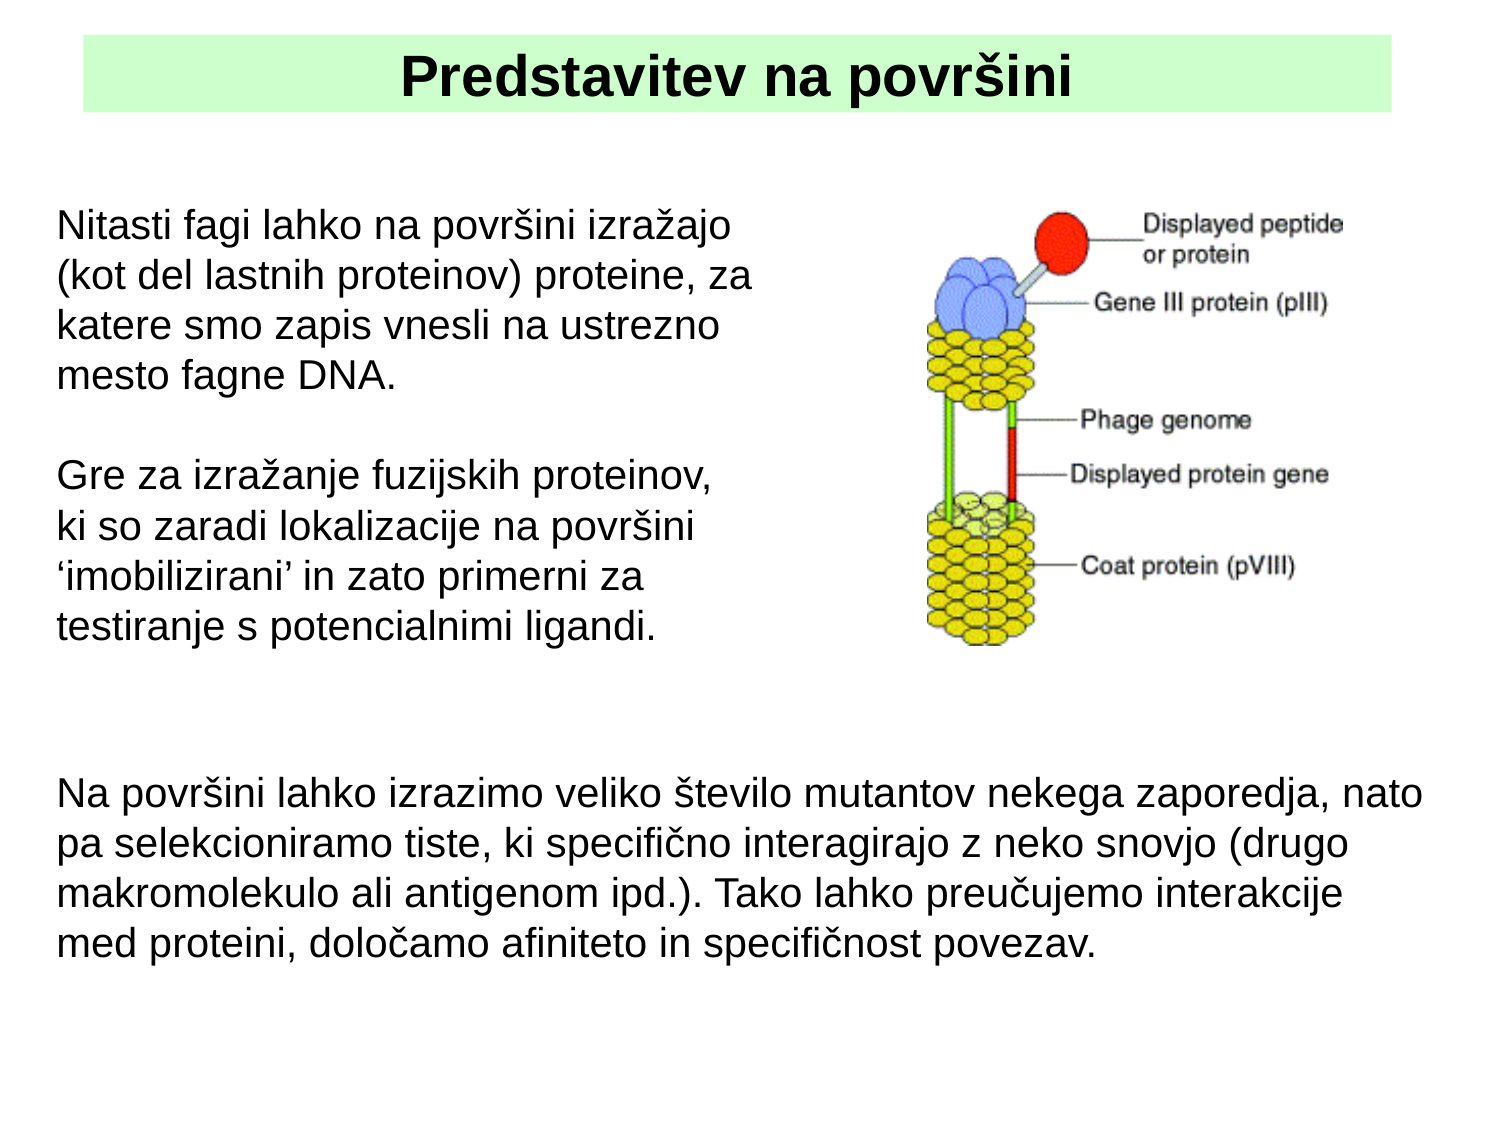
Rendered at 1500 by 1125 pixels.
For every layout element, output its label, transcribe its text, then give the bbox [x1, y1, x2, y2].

list Nitasti fagi lahko na površini izražajo (kot del lastnih proteinov) proteine, za katere smo zapis vnesli na ustrezno mesto fagne DNA. Gre za izražanje fuzijskih proteinov, ki so zaradi lokalizacije na površini ‘imobilizirani’ in zato primerni za testiranje s potencialnimi ligandi. Na površini lahko izrazimo veliko število mutantov nekega zaporedja, nato pa selekcioniramo tiste, ki specifično interagirajo z neko snovjo (drugo makromolekulo ali antigenom ipd.). Tako lahko preučujemo interakcije med proteini, določamo afiniteto in specifičnost povezav. [41, 190, 1450, 1083]
title Predstavitev na površini [83, 34, 1392, 113]
picture [927, 207, 1343, 646]
